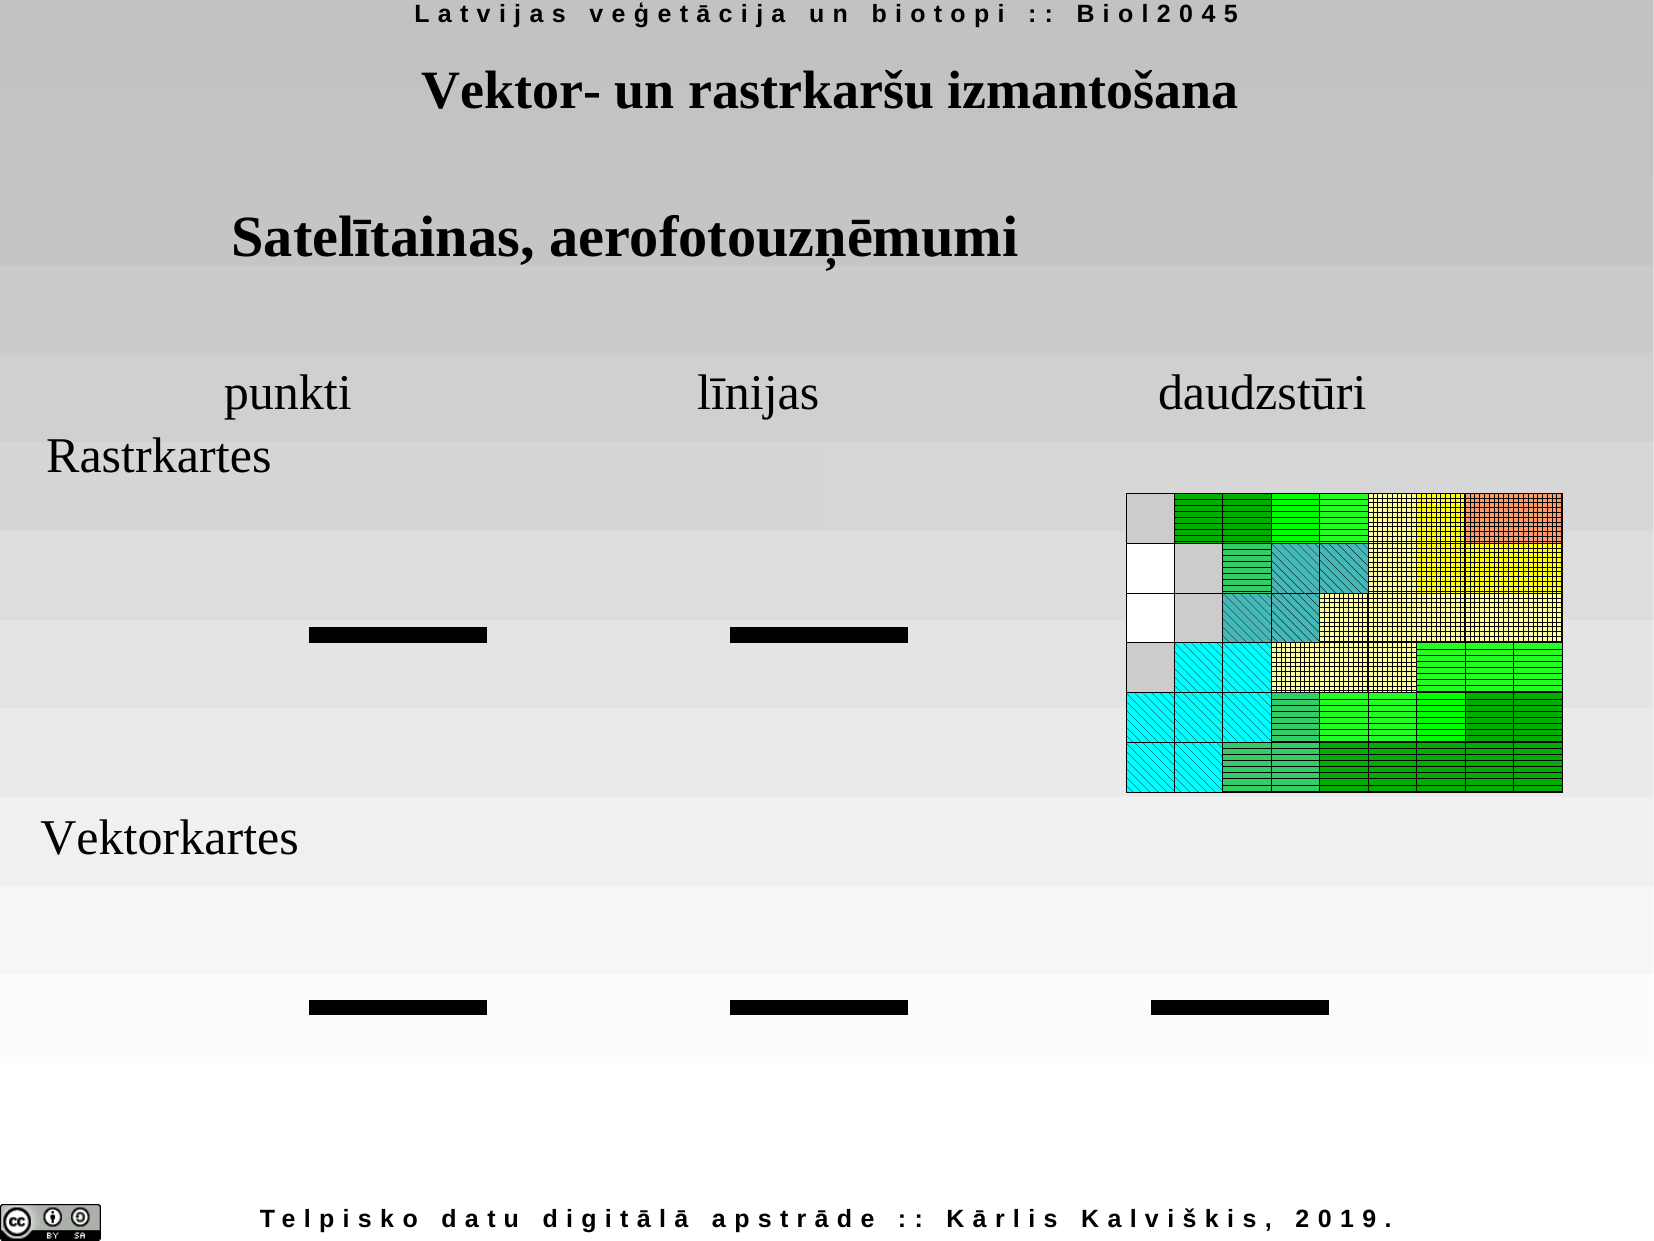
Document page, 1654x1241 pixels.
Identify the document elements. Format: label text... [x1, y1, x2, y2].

text_box Vektorkartes [40, 809, 300, 866]
text_box Rastrkartes [46, 427, 272, 483]
text_box [730, 1000, 908, 1015]
text_box līnijas [697, 364, 956, 429]
text_box punkti [223, 364, 494, 432]
text_box [1151, 1000, 1329, 1015]
text_box [730, 627, 908, 643]
text_box daudzstūri [1158, 364, 1465, 429]
picture [0, 0, 1654, 1241]
text_box [309, 627, 487, 643]
text_box Satelītainas, aerofotouzņēmumi [231, 204, 1020, 269]
title Vektor- un rastrkaršu izmantošana [34, 61, 1626, 222]
text_box [309, 1000, 487, 1015]
text_box [1126, 493, 1563, 793]
